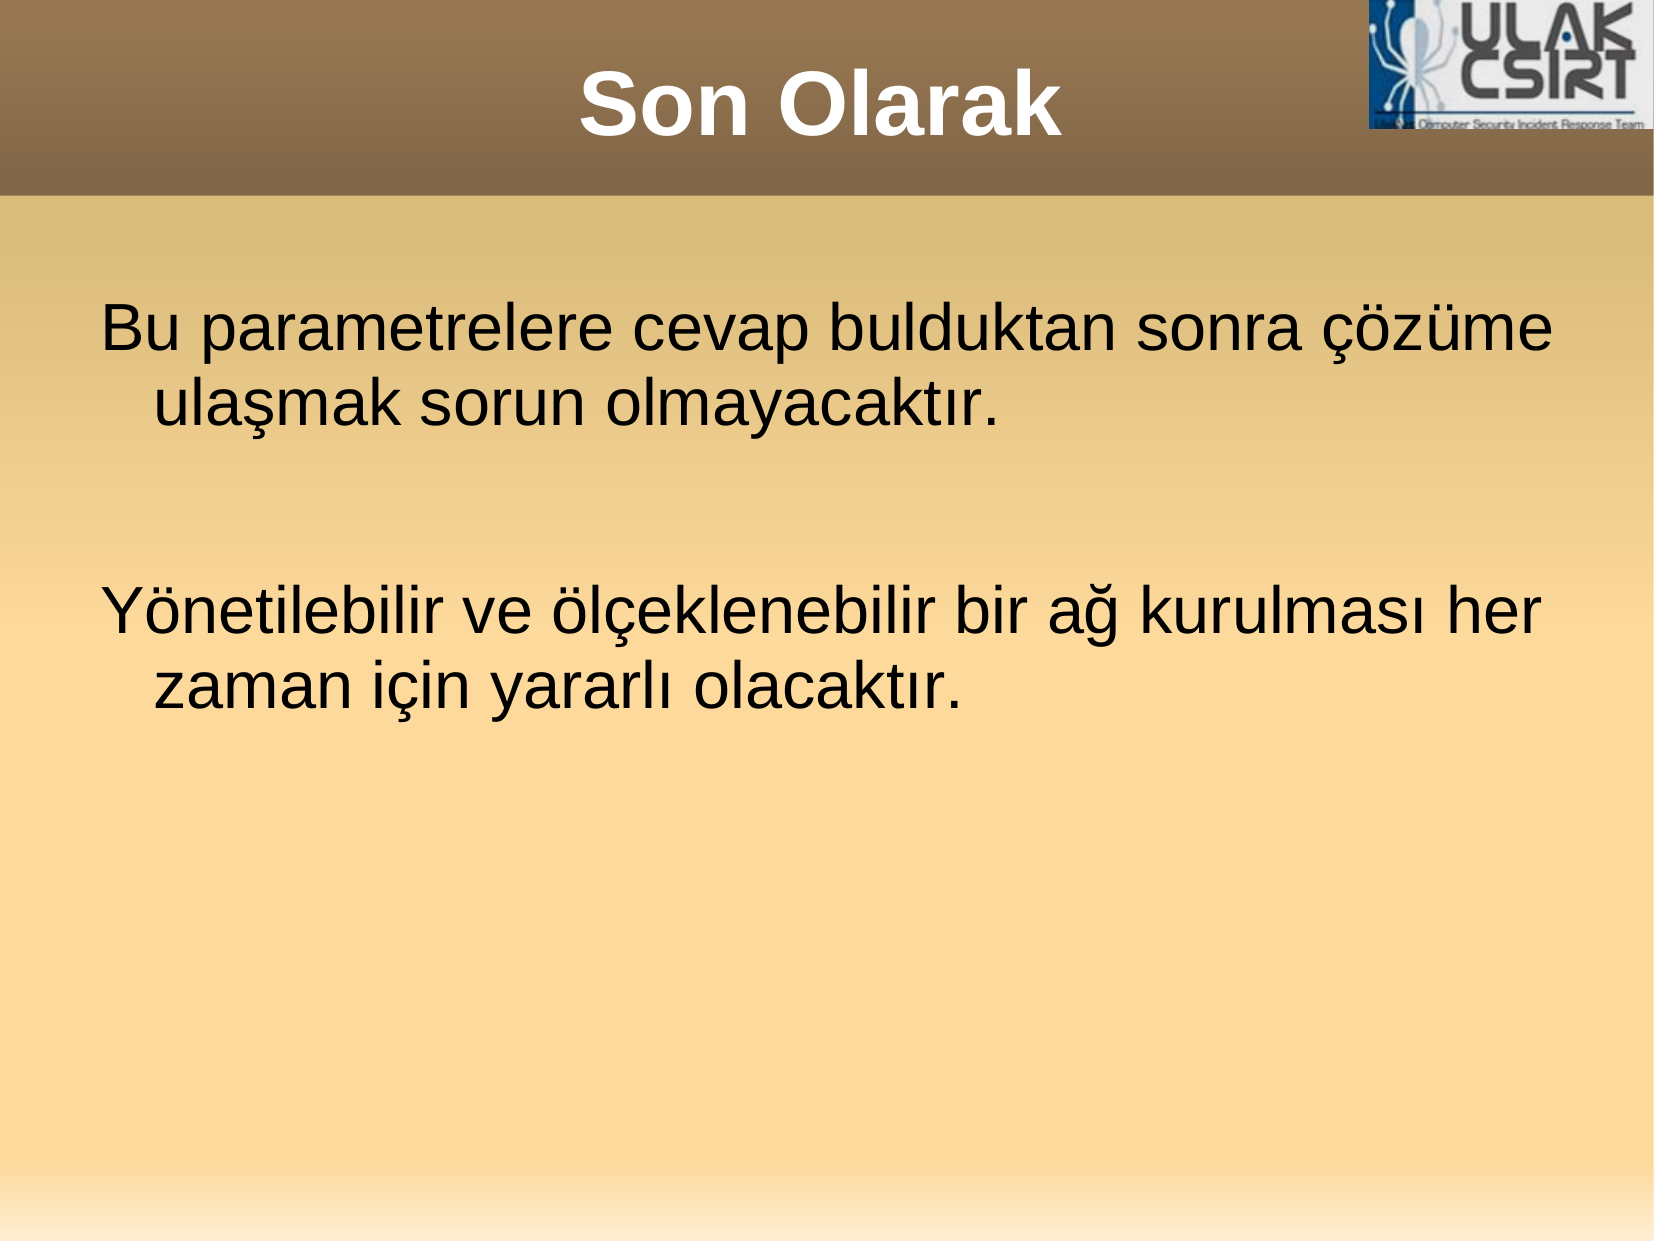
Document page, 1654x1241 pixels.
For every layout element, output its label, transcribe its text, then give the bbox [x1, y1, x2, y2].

list Bu parametrelere cevap bulduktan sonra çözüme ulaşmak sorun olmayacaktır. Yönetilebilir ve ölçeklenebilir bir ağ kurulması her zaman için yararlı olacaktır. [82, 290, 1571, 1094]
title Son Olarak [76, 7, 1565, 200]
picture [0, 0, 1654, 1241]
